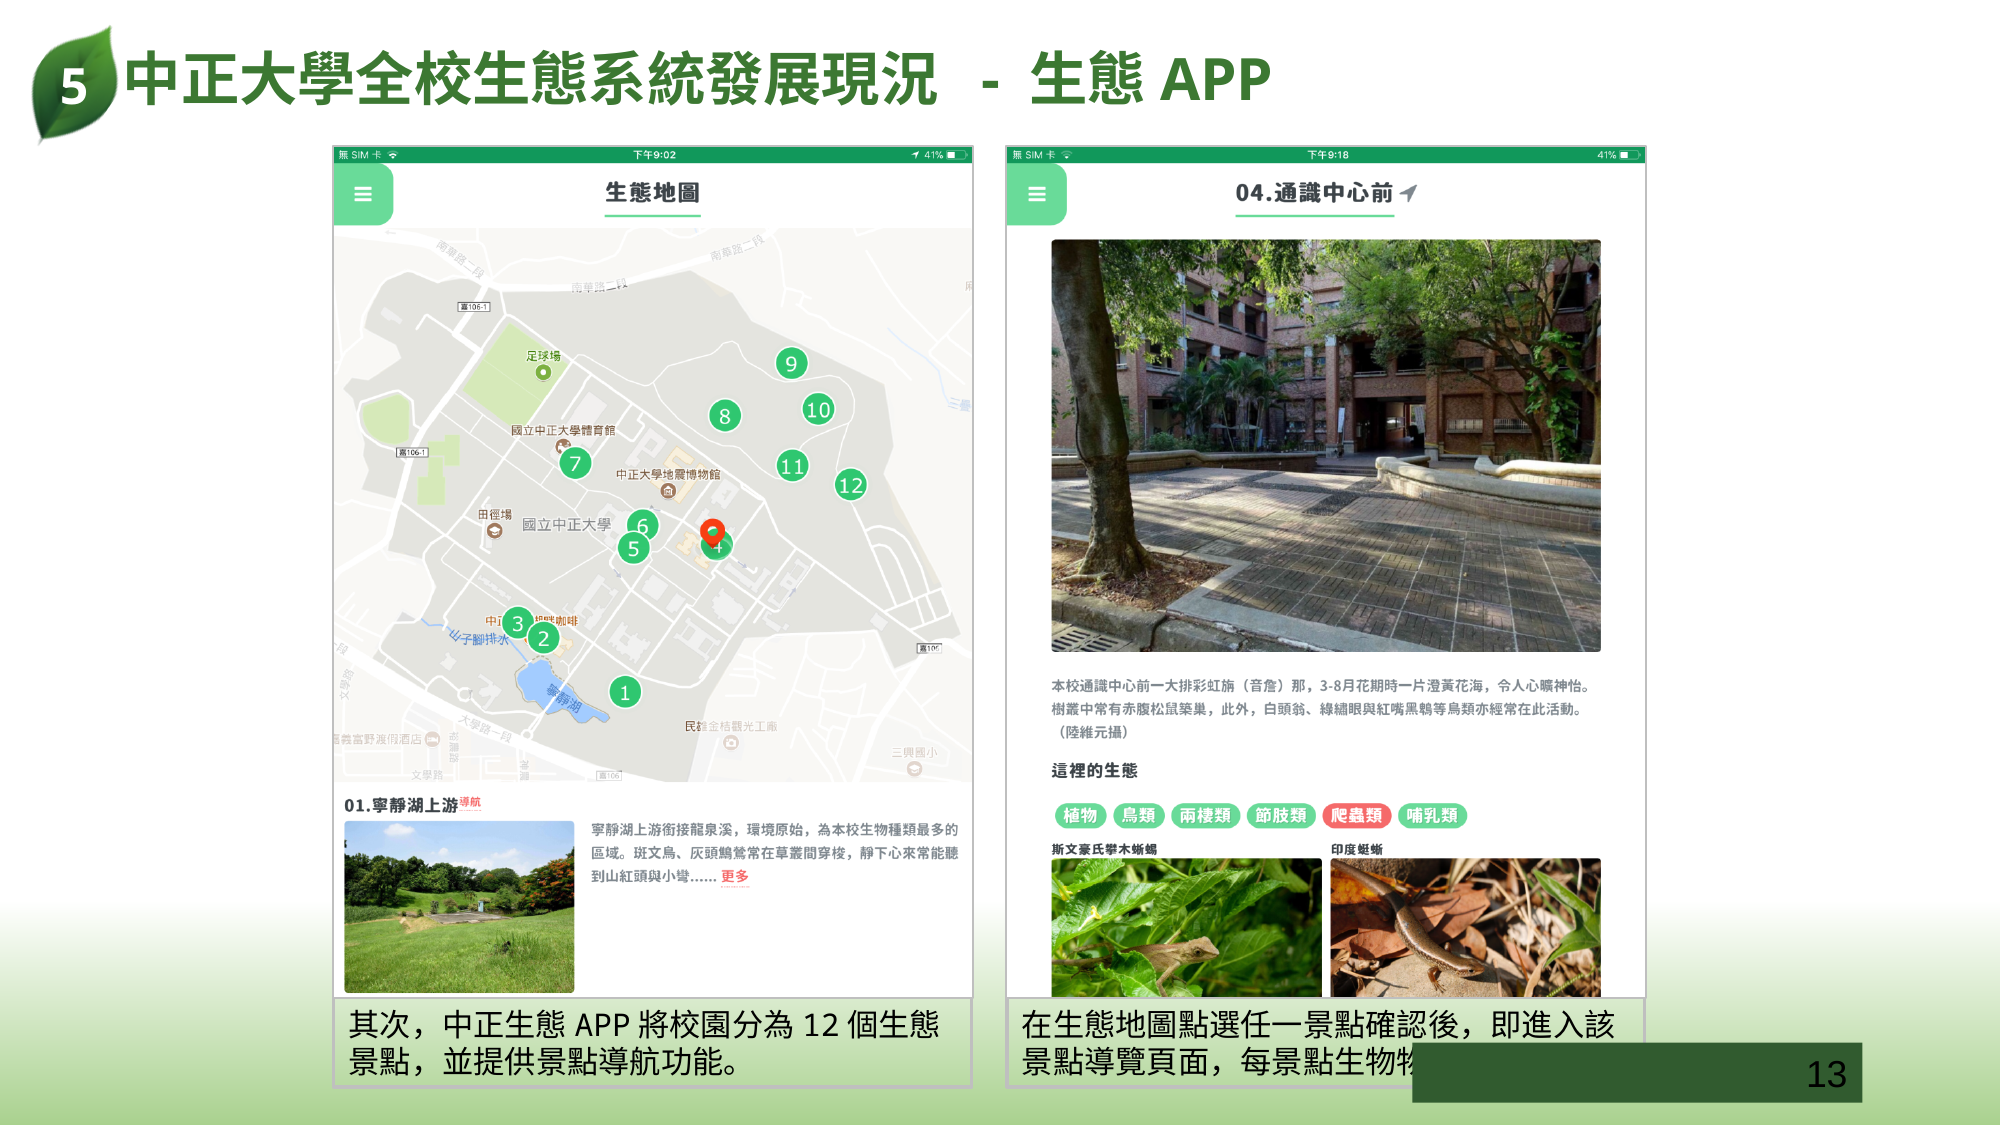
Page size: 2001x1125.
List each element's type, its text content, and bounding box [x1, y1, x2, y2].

text_box 在生態地圖點選任一景點確認後，即進入該景點導覽頁面，每景點生物物種分為6大類。 [1007, 999, 1645, 1088]
picture [1007, 146, 1645, 998]
text_box 中正大學全校生態系統發展現況 - 生態APP [108, 34, 1289, 190]
text_box 5 [44, 47, 104, 123]
picture [50, 4, 124, 114]
picture [333, 146, 972, 998]
picture [0, 56, 98, 167]
slide_number <number> [1412, 1042, 1863, 1103]
text_box 其次，中正生態APP將校園分為12個生態景點，並提供景點導航功能。 [333, 999, 972, 1088]
